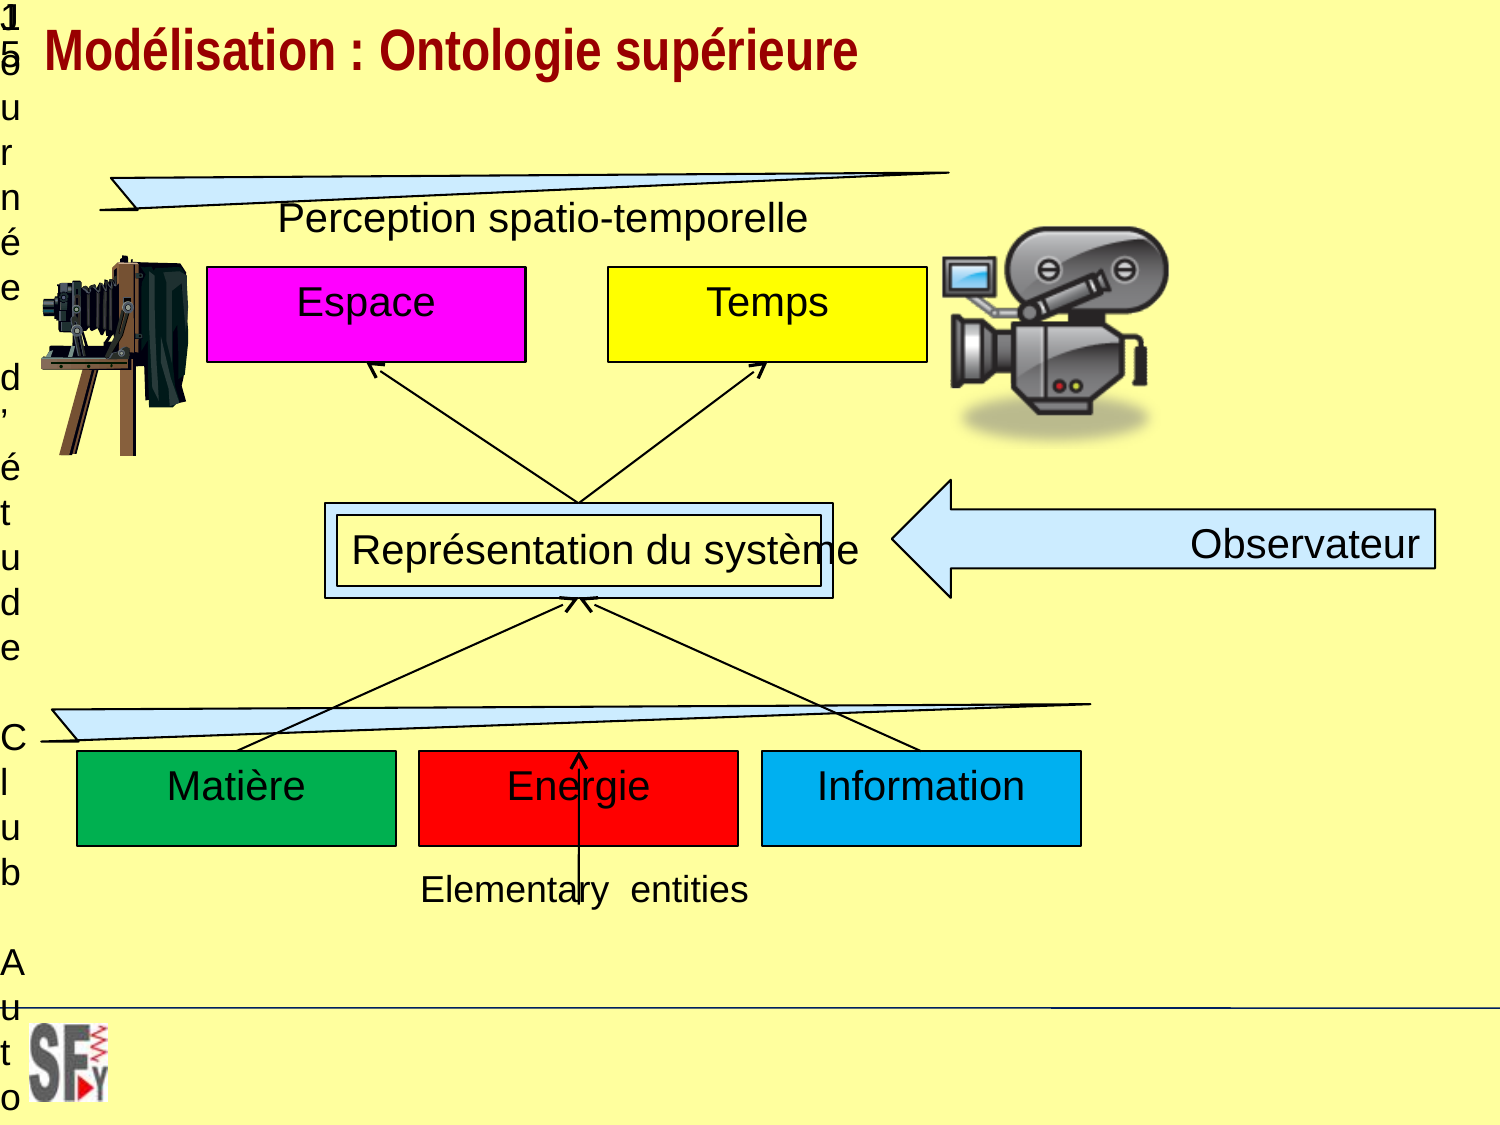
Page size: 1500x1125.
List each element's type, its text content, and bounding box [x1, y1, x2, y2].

text_box Elementary entities [41, 708, 330, 742]
picture [934, 208, 1176, 449]
text_box Elementary entities [821, 704, 1091, 714]
text_box Perception spatio-temporelle [100, 172, 949, 211]
text_box Information [761, 751, 1081, 846]
text_box Matière [76, 751, 396, 846]
text_box [365, 361, 768, 504]
text_box Temps [608, 267, 928, 362]
picture [41, 255, 189, 457]
title Modélisation : Ontologie supérieure [29, 12, 1471, 138]
text_box [236, 597, 922, 752]
text_box Représentation du système [324, 503, 833, 598]
text_box Elementary entities [277, 705, 835, 734]
text_box Observateur [891, 479, 1436, 598]
text_box Espace [206, 267, 526, 362]
picture [29, 1023, 108, 1102]
text_box Energie [419, 751, 578, 846]
text_box Energie [579, 751, 739, 846]
